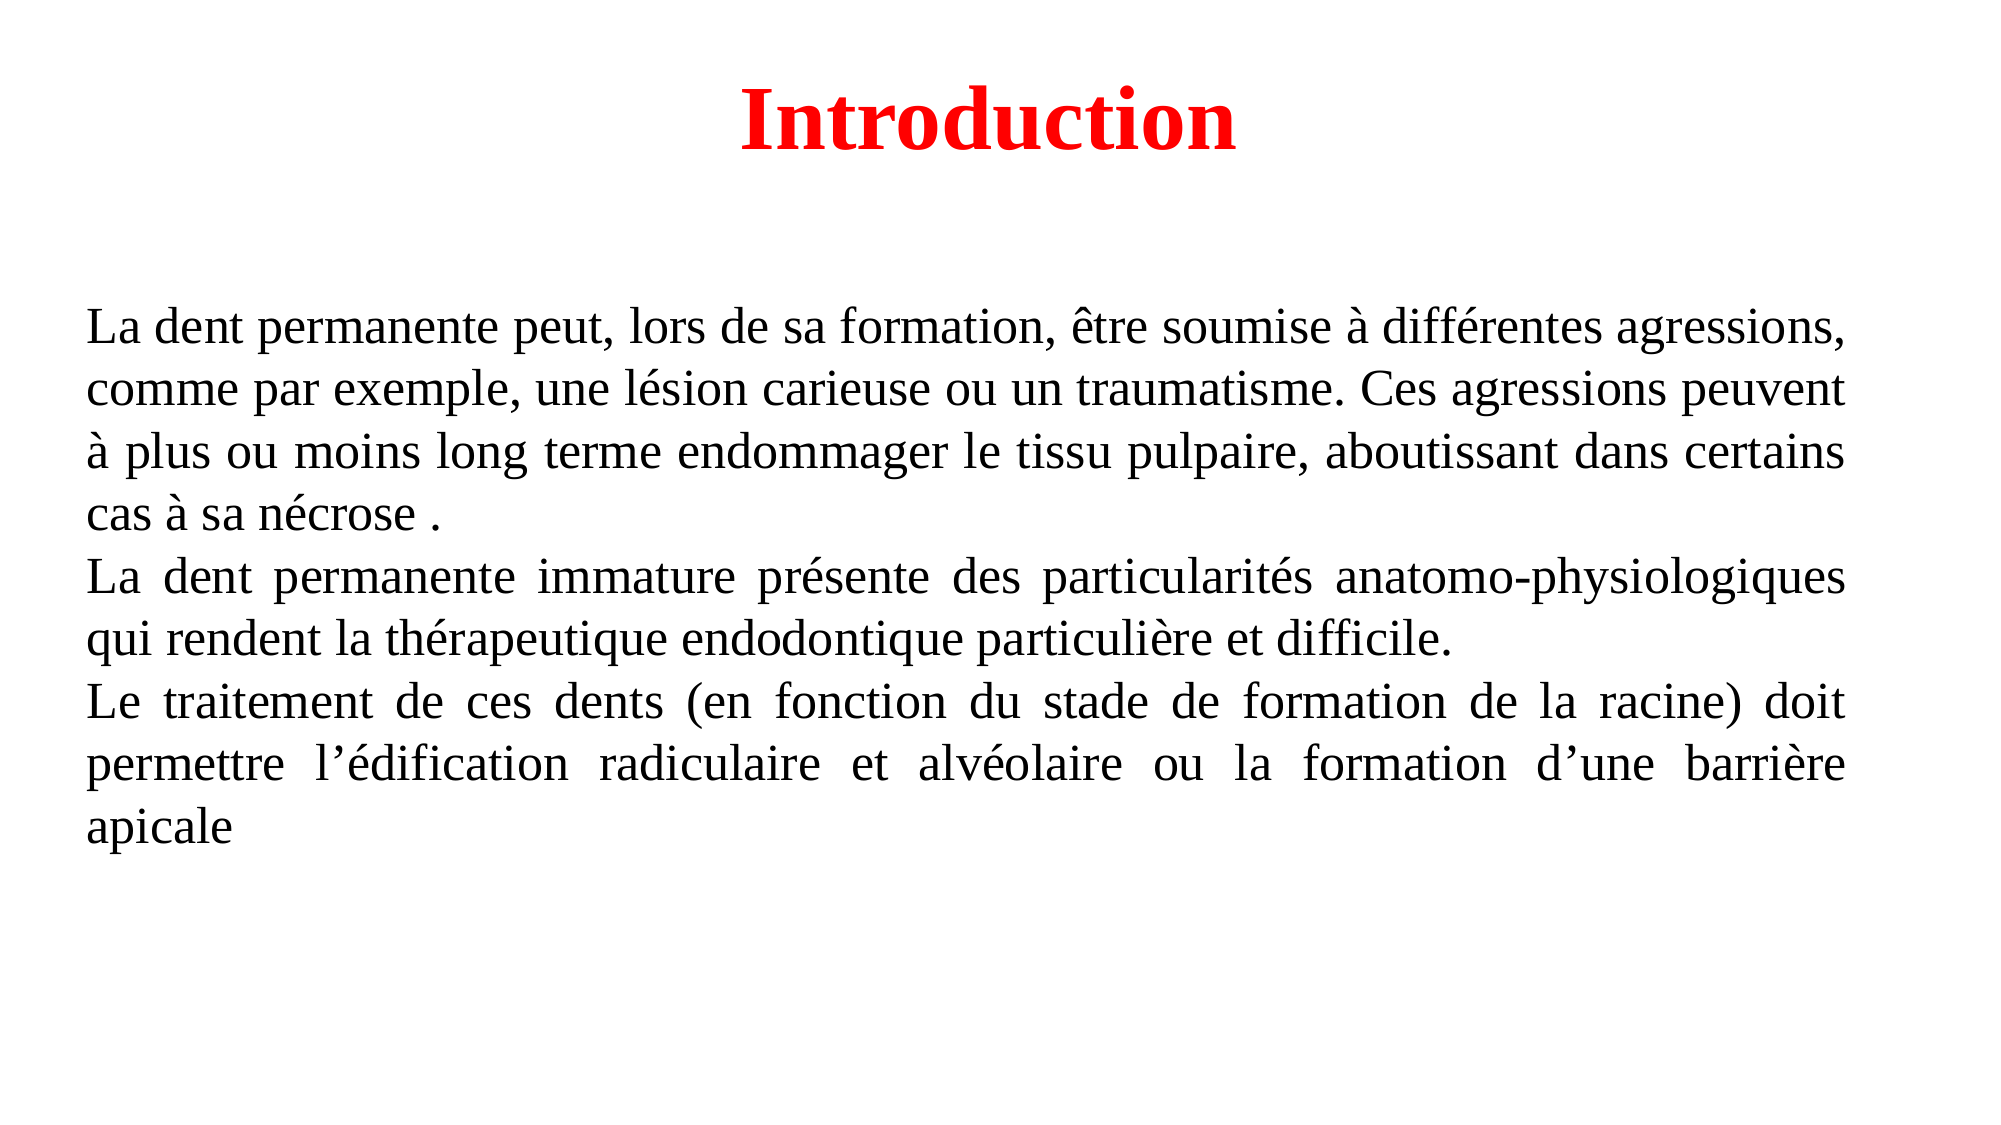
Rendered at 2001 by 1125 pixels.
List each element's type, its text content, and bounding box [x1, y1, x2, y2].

title Introduction [137, 59, 1863, 180]
text_box La dent permanente peut, lors de sa formation, être soumise à différentes agressions, comme par exemple, une lésion carieuse ou un traumatisme. Ces agressions peuvent à plus ou moins long terme endommager le tissu pulpaire, aboutissant dans certains cas à sa nécrose . La dent permanente immature présente des particularités anatomo-physiologiques qui rendent la thérapeutique endodontique particulière et difficile. Le traitement de ces dents (en fonction du stade de formation de la racine) doit permettre l’édification radiculaire et alvéolaire ou la formation d’une barrière apicale [72, 284, 1863, 861]
